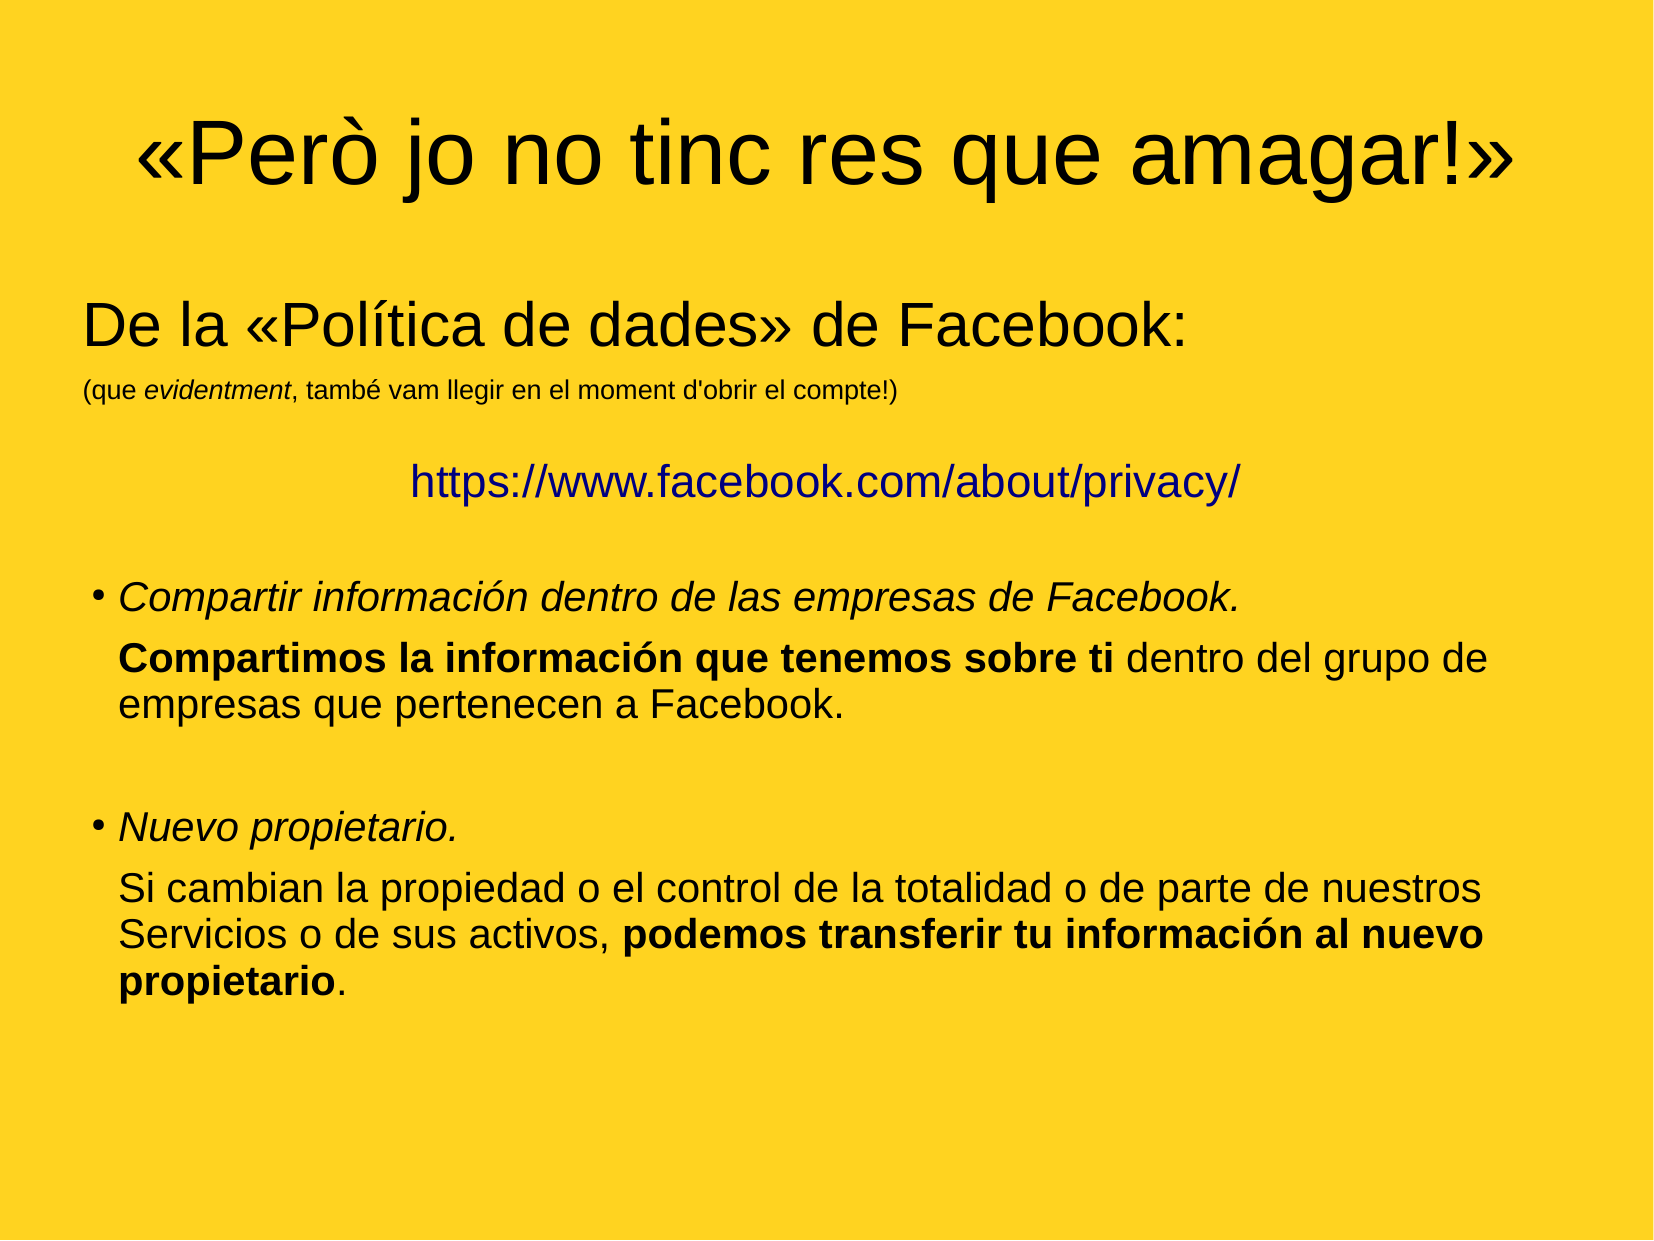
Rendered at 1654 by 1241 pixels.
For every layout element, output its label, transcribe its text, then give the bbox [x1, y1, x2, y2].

title «Però jo no tinc res que amagar!» [82, 49, 1571, 257]
list De la «Política de dades» de Facebook: (que evidentment, també vam llegir en el moment d'obrir el compte!) https://www.facebook.com/about/privacy/ Compartir información dentro de las empresas de Facebook. Compartimos la información que tenemos sobre ti dentro del grupo de empresas que pertenecen a Facebook. Nuevo propietario. Si cambian la propiedad o el control de la totalidad o de parte de nuestros Servicios o de sus activos, podemos transferir tu información al nuevo propietario. [82, 290, 1571, 1010]
